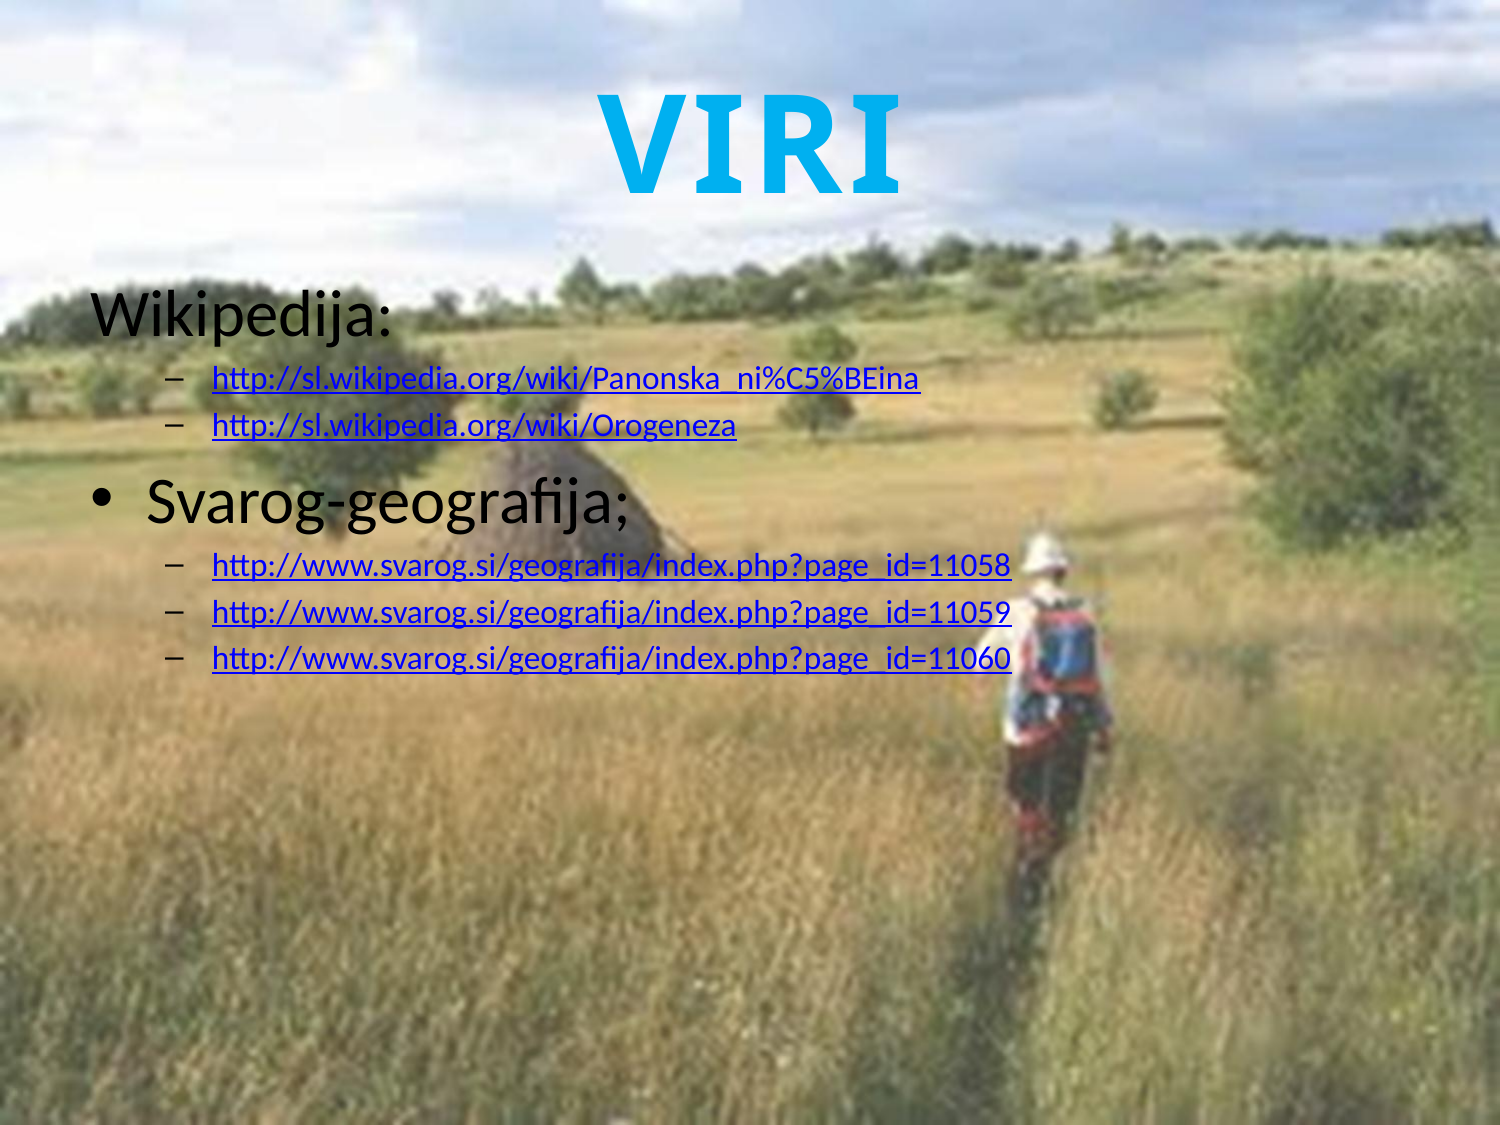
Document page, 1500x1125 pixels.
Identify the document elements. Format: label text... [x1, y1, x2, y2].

list Wikipedija: http://sl.wikipedia.org/wiki/Panonska_ni%C5%BEina http://sl.wikipedia.org/wiki/Orogeneza Svarog-geografija; http://www.svarog.si/geografija/index.php?page_id=11058 http://www.svarog.si/geografija/index.php?page_id=11059 http://www.svarog.si/geografija/index.php?page_id=11060 [75, 262, 1425, 1005]
title VIRI [75, 45, 1425, 233]
picture [0, 0, 1500, 1125]
